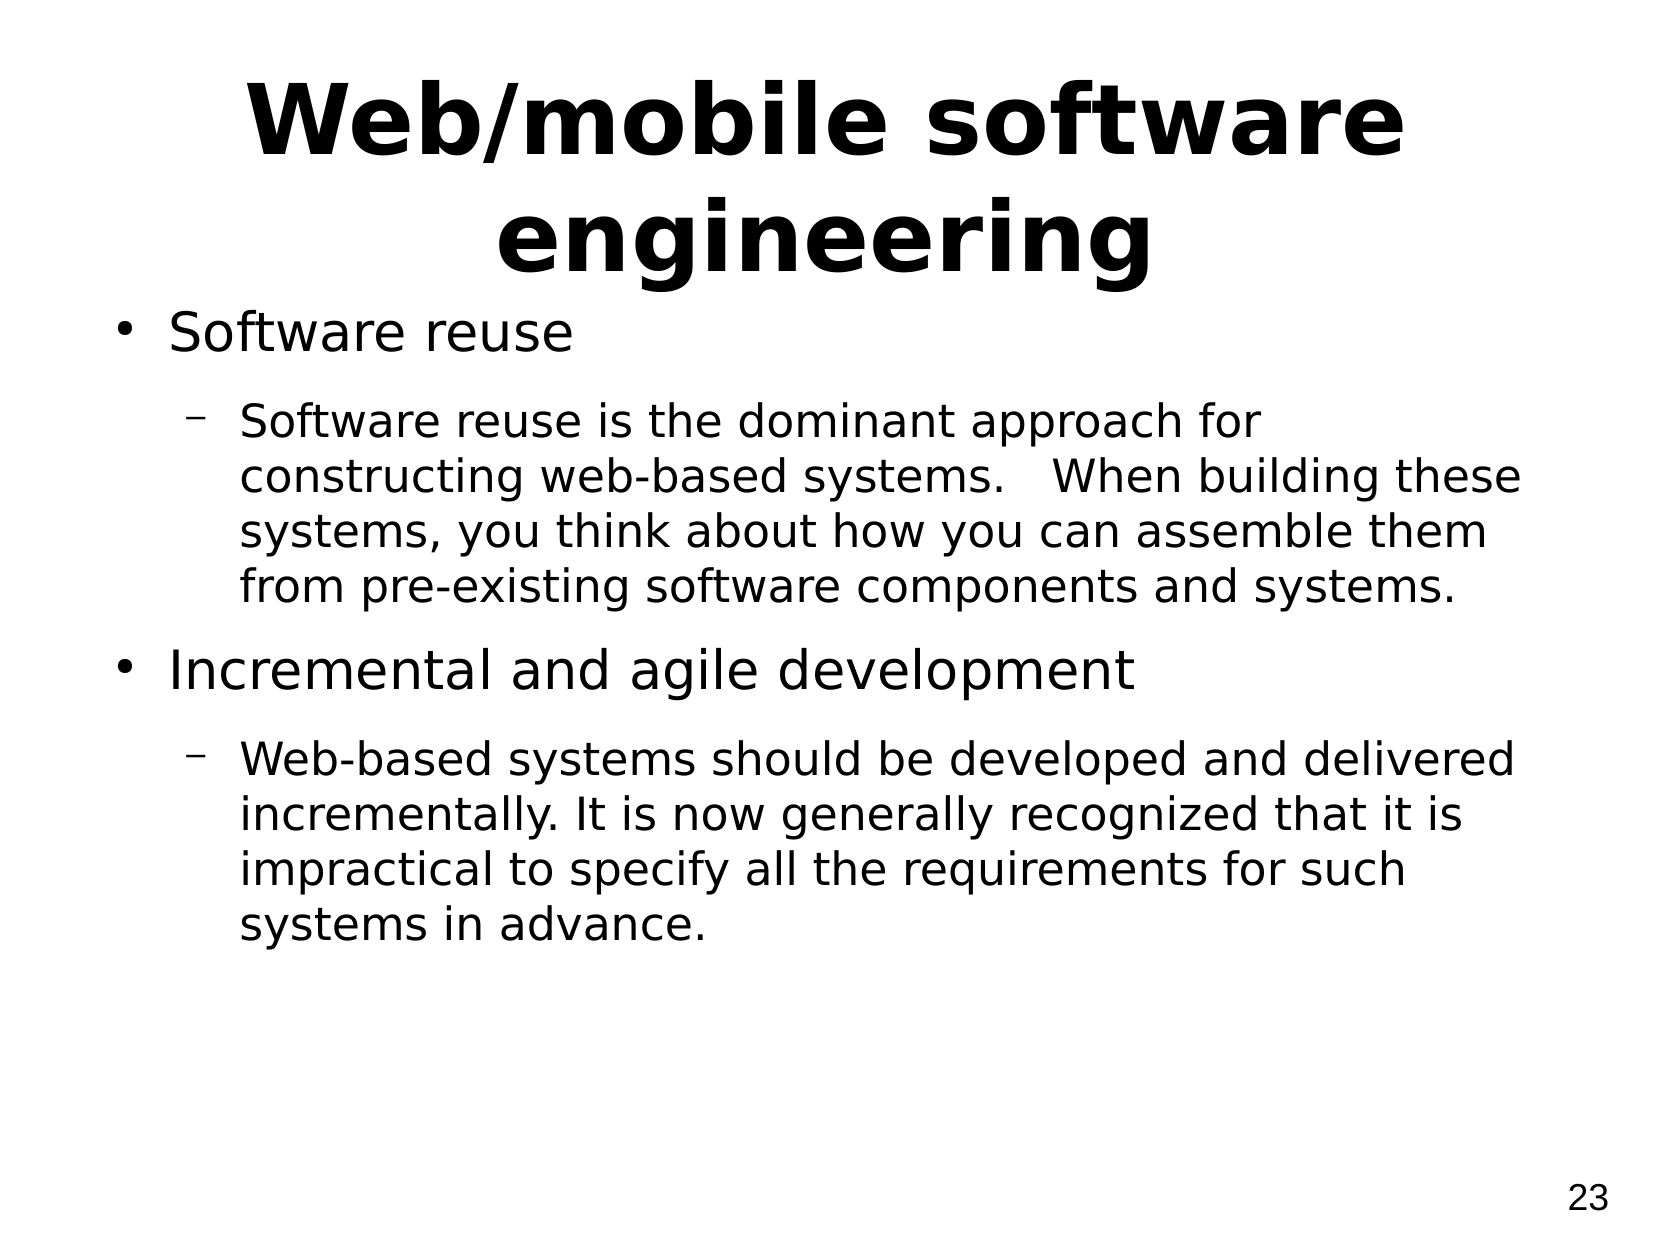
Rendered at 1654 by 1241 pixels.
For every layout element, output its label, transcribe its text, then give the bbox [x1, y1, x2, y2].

list Software reuse Software reuse is the dominant approach for constructing web-based systems. When building these systems, you think about how you can assemble them from pre-existing software components and systems. Incremental and agile development Web-based systems should be developed and delivered incrementally. It is now generally recognized that it is impractical to specify all the requirements for such systems in advance. [82, 290, 1571, 1010]
title Web/mobile software engineering [82, 49, 1571, 195]
